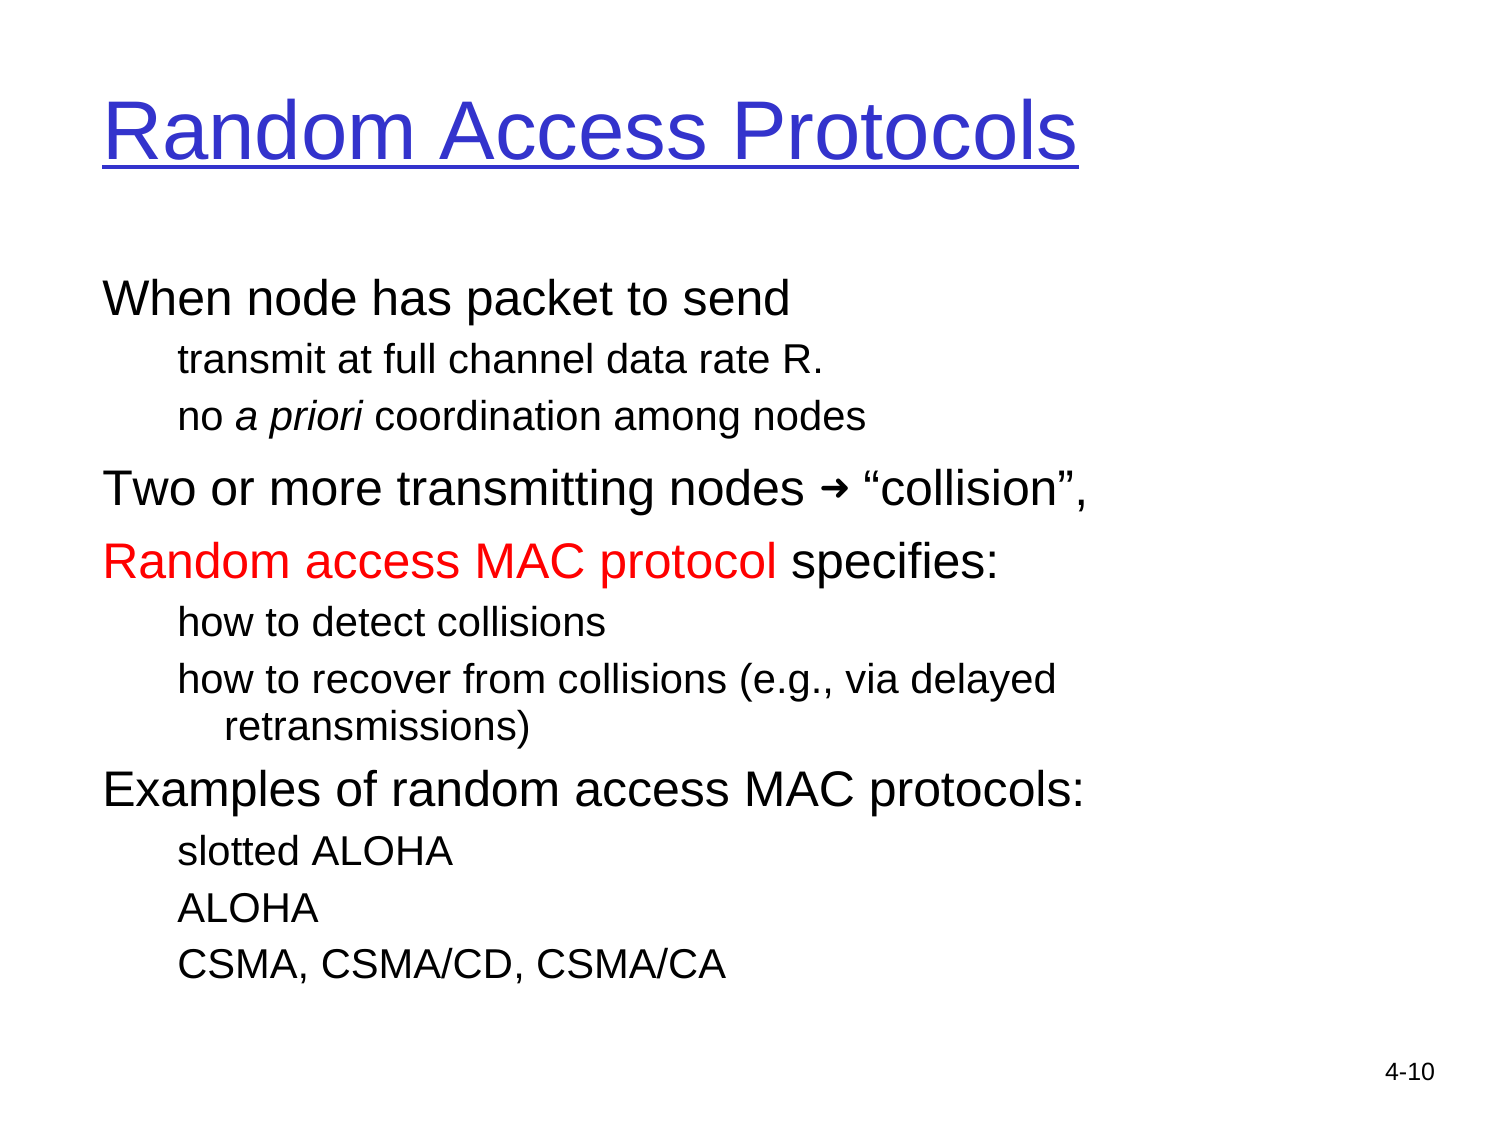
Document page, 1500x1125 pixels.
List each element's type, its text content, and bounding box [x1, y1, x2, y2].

title Random Access Protocols [87, 37, 1363, 225]
list When node has packet to send transmit at full channel data rate R. no a priori coordination among nodes Two or more transmitting nodes ➜ “collision”, Random access MAC protocol specifies: how to detect collisions how to recover from collisions (e.g., via delayed retransmissions) Examples of random access MAC protocols: slotted ALOHA ALOHA CSMA, CSMA/CD, CSMA/CA [87, 262, 1363, 1026]
